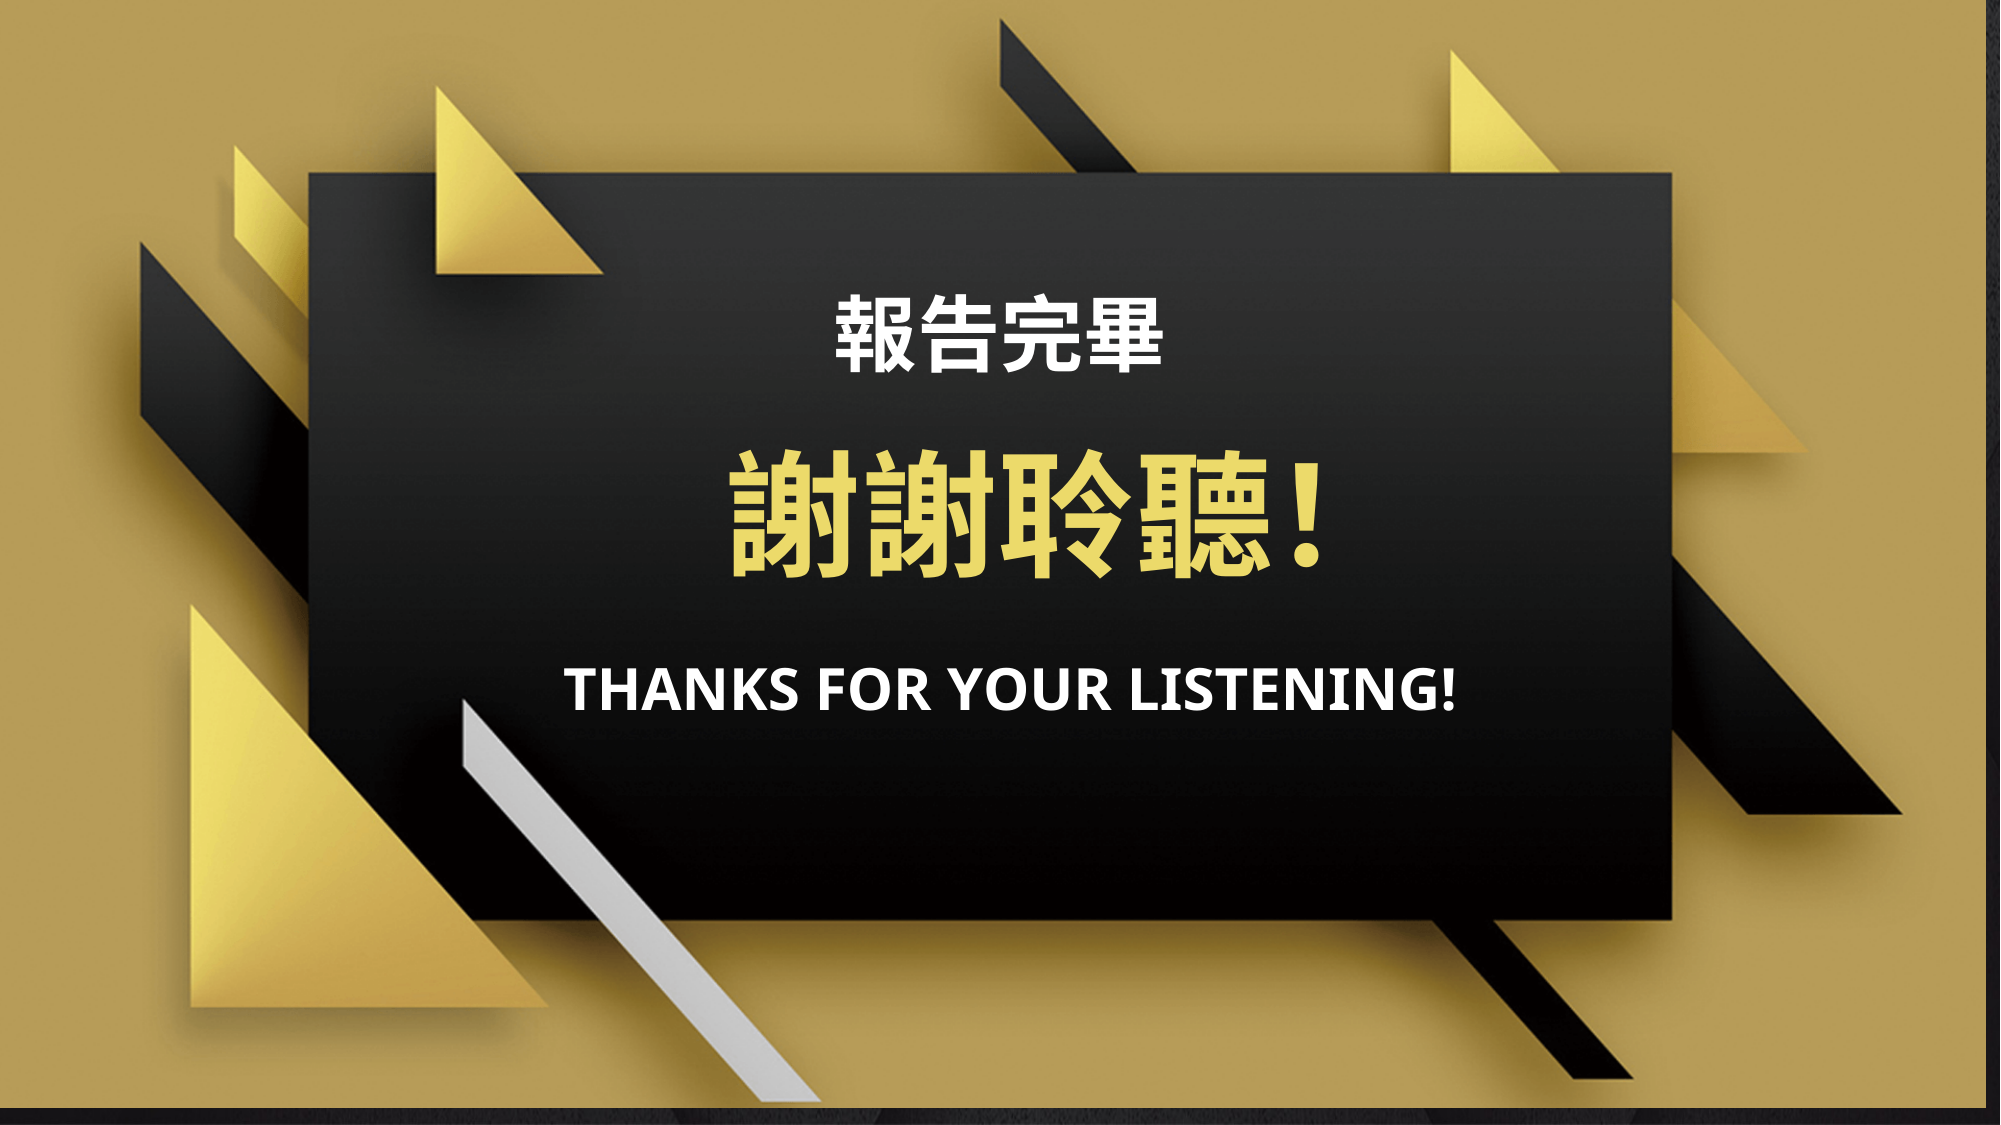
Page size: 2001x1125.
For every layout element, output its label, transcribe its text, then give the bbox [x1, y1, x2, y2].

picture [0, 0, 1986, 1108]
text_box 報告完畢 [697, 274, 1304, 391]
text_box THANKS FOR YOUR LISTENING! [489, 635, 1532, 723]
text_box 謝謝聆聽！ [546, 422, 1588, 604]
